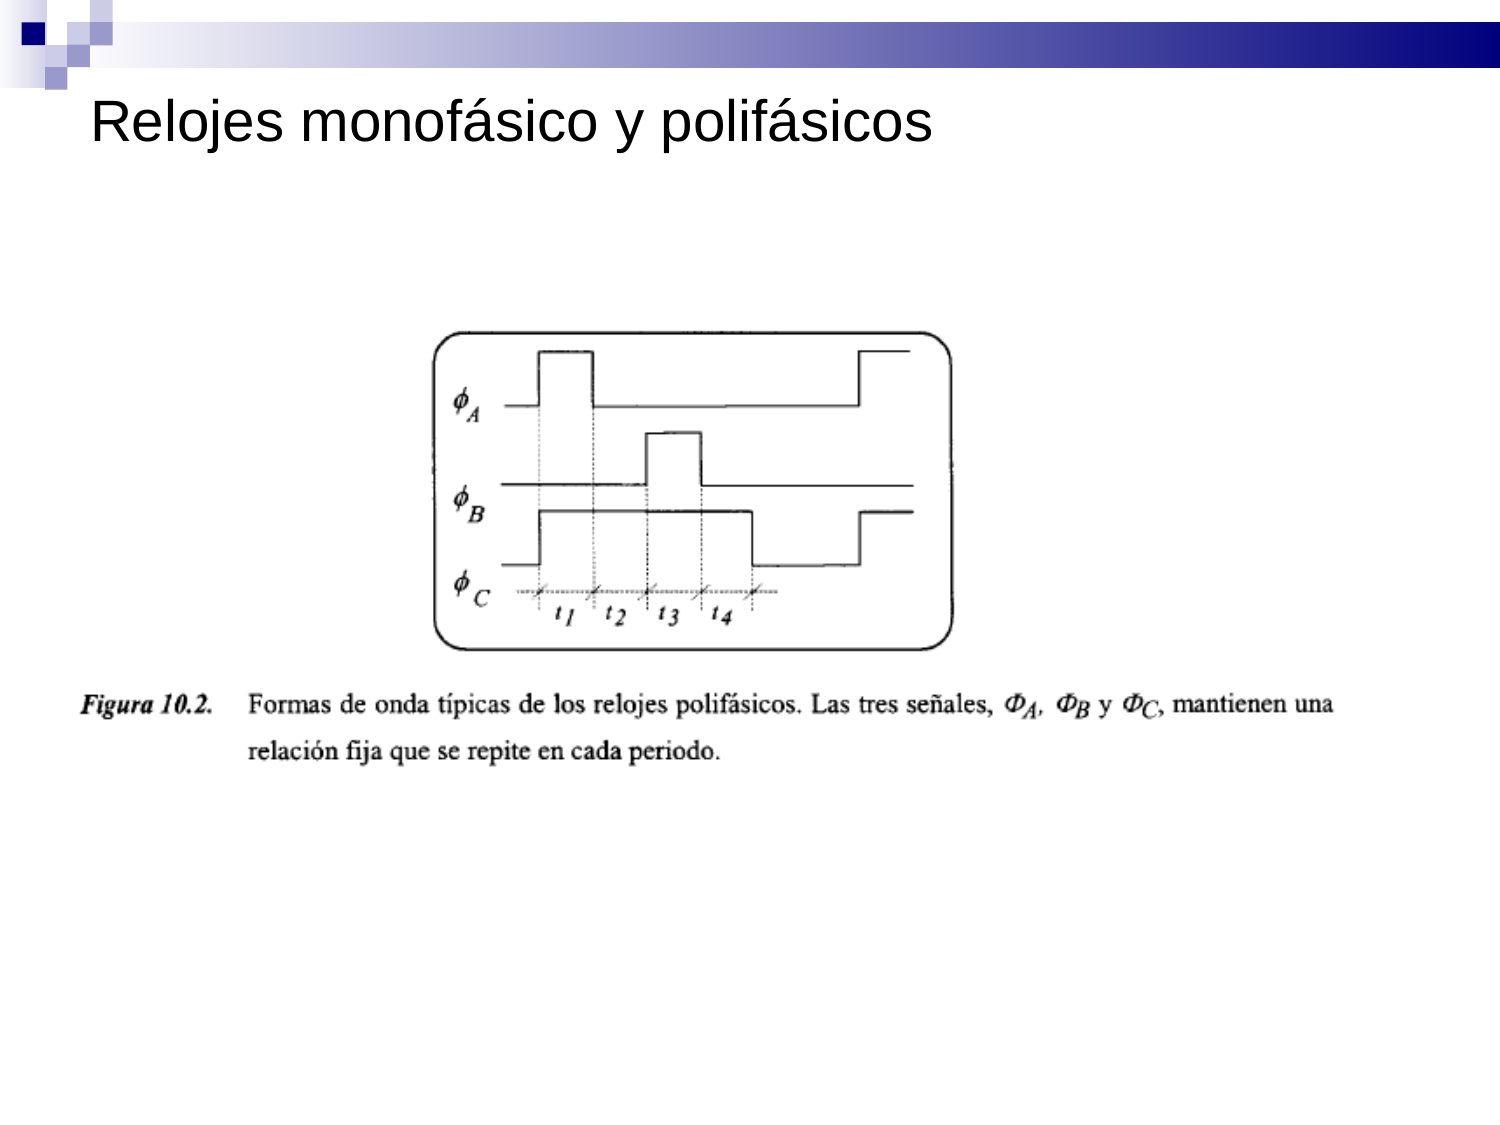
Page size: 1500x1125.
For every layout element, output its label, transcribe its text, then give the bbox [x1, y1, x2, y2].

picture [53, 314, 1376, 770]
title Relojes monofásico y polifásicos [75, 74, 1426, 161]
